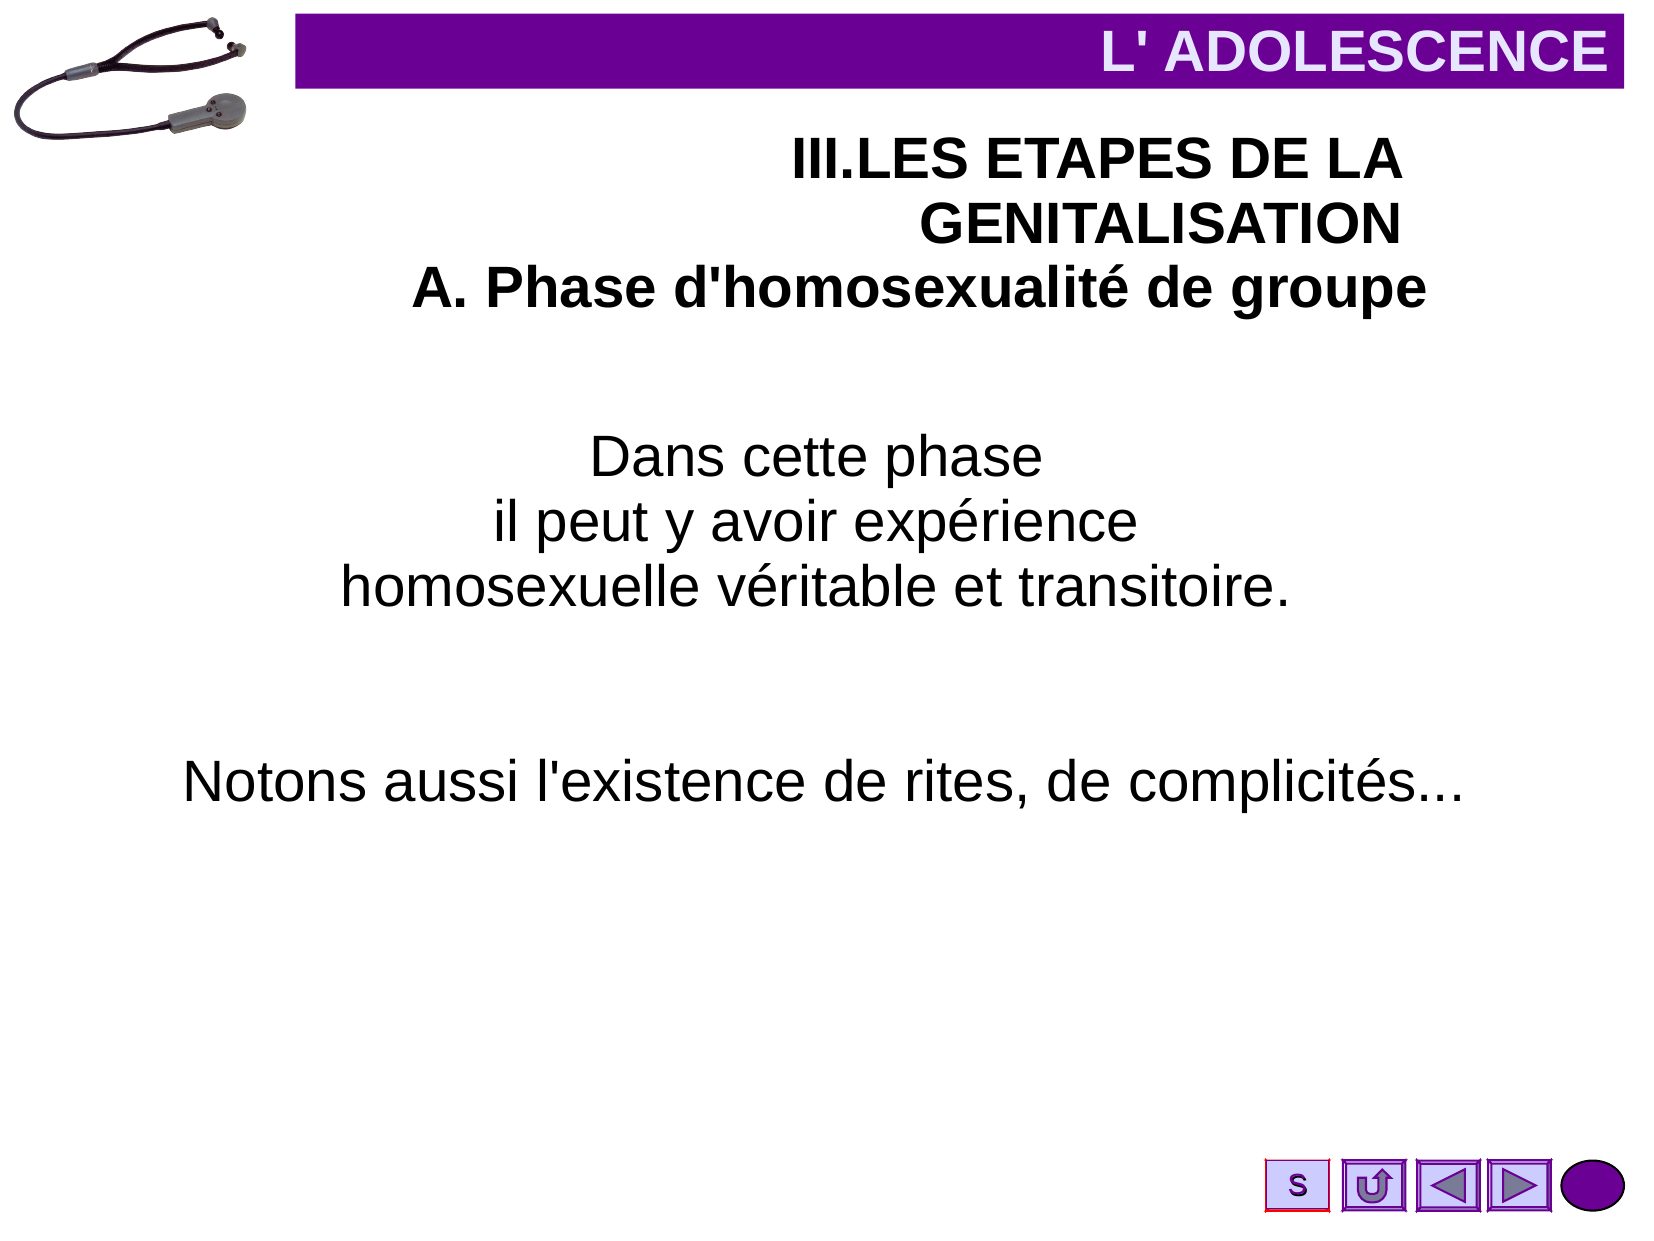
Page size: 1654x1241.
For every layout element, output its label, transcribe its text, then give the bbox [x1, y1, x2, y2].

text_box L' ADOLESCENCE [295, 13, 1625, 89]
text_box III.LES ETAPES DE LA GENITALISATION [277, 118, 1418, 200]
text_box Dans cette phase il peut y avoir expérience homosexuelle véritable et transitoire. Notons aussi l'existence de rites, de complicités... [65, 424, 1585, 814]
text_box A. Phase d'homosexualité de groupe [411, 236, 1654, 339]
picture [8, 8, 260, 153]
text_box [1561, 1160, 1625, 1211]
